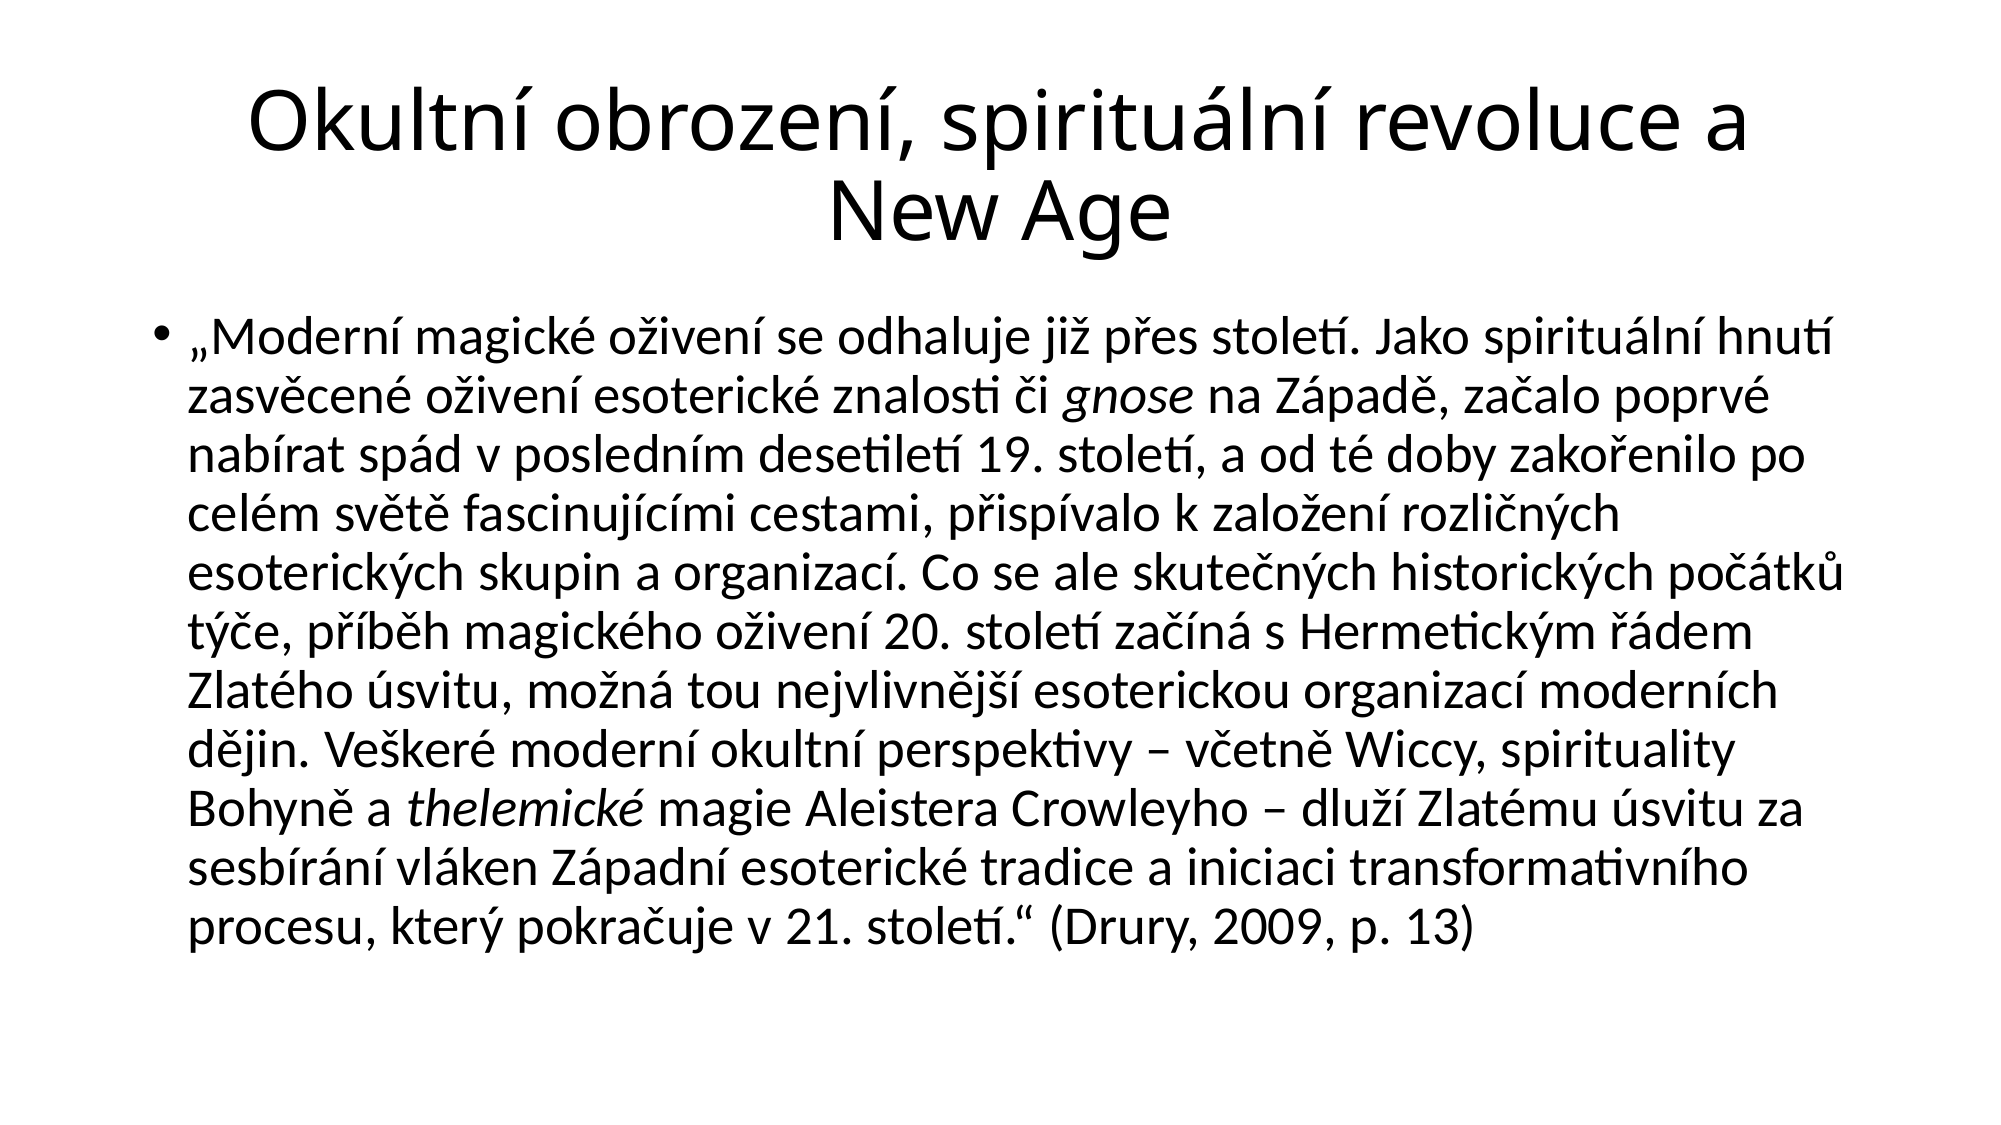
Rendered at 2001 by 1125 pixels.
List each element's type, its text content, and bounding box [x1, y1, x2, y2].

list „Moderní magické oživení se odhaluje již přes století. Jako spirituální hnutí zasvěcené oživení esoterické znalosti či gnose na Západě, začalo poprvé nabírat spád v posledním desetiletí 19. století, a od té doby zakořenilo po celém světě fascinujícími cestami, přispívalo k založení rozličných esoterických skupin a organizací. Co se ale skutečných historických počátků týče, příběh magického oživení 20. století začíná s Hermetickým řádem Zlatého úsvitu, možná tou nejvlivnější esoterickou organizací moderních dějin. Veškeré moderní okultní perspektivy – včetně Wiccy, spirituality Bohyně a thelemické magie Aleistera Crowleyho – dluží Zlatému úsvitu za sesbírání vláken Západní esoterické tradice a iniciaci transformativního procesu, který pokračuje v 21. století.“ (Drury, 2009, p. 13) [137, 299, 1863, 1014]
title Okultní obrození, spirituální revoluce a New Age [137, 59, 1863, 278]
